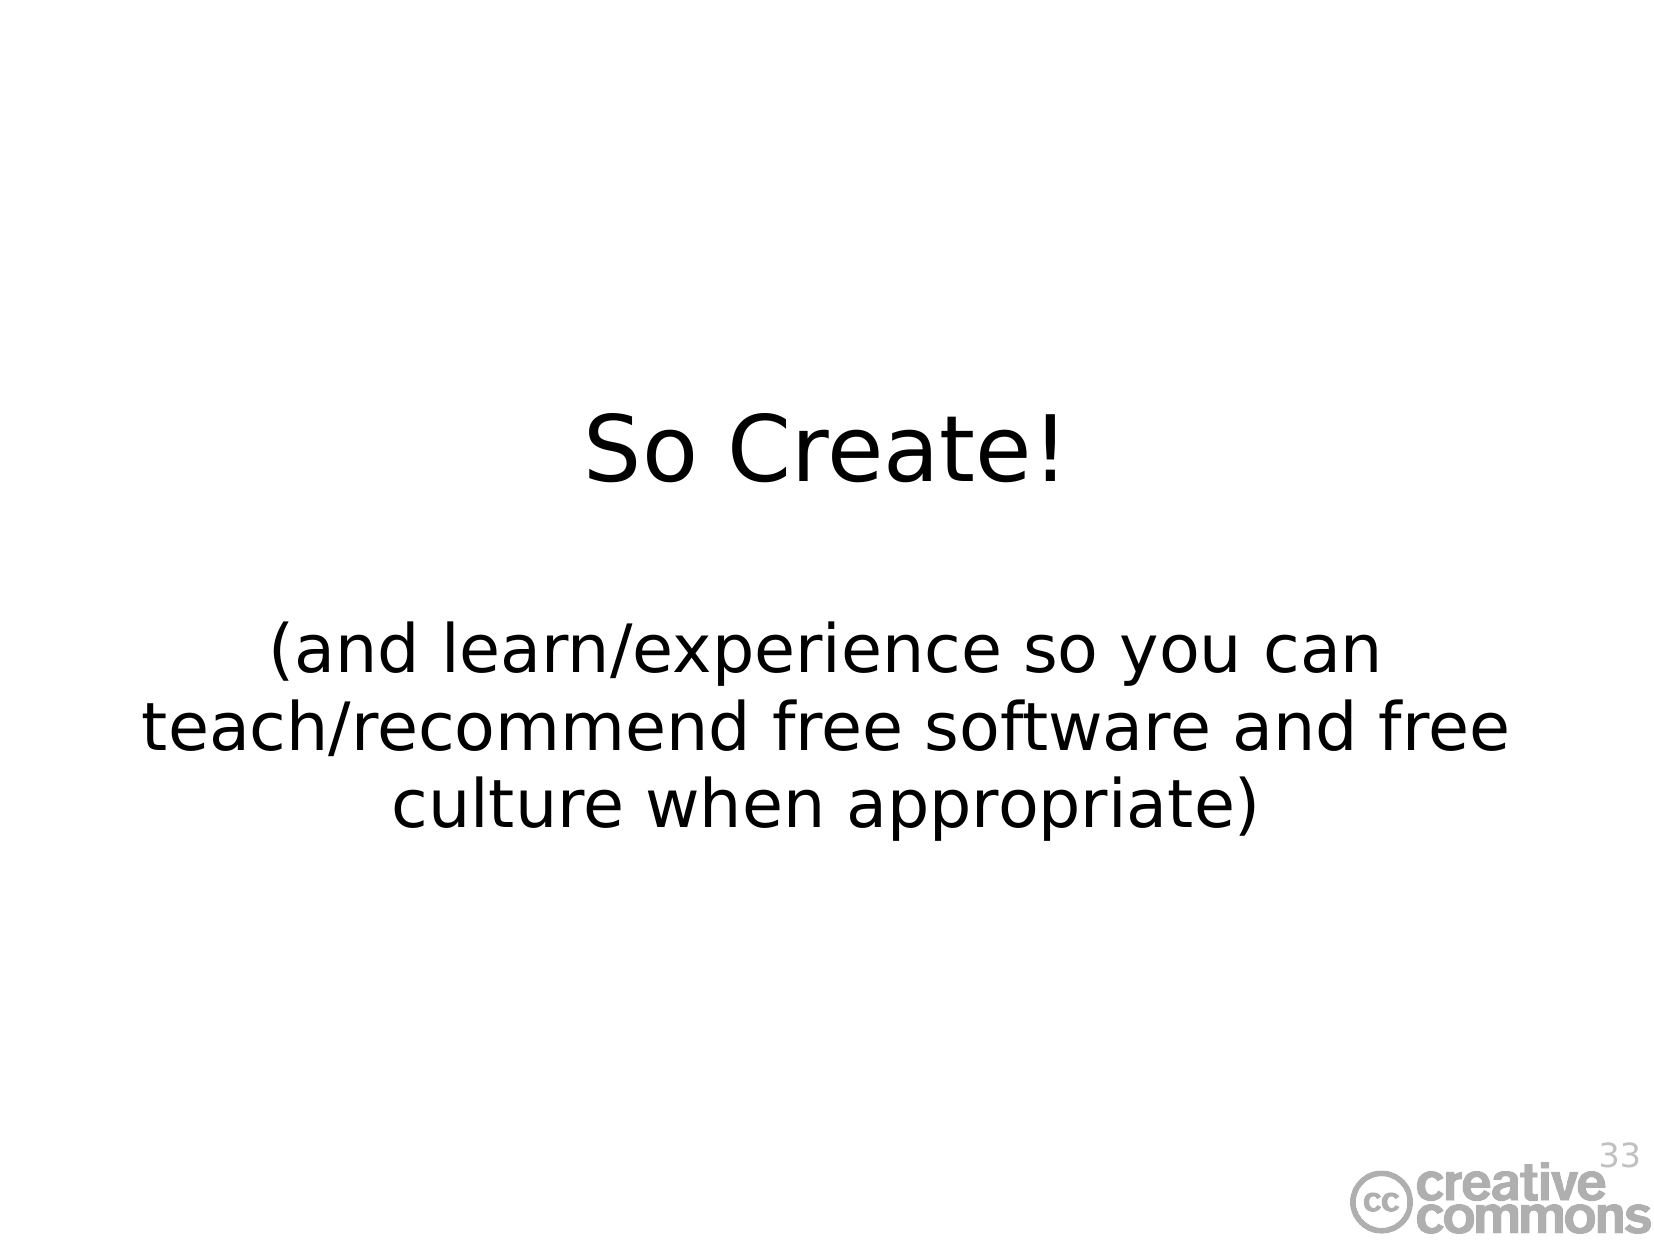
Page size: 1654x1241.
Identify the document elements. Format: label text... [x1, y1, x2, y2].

picture [1350, 1162, 1651, 1234]
title So Create! (and learn/experience so you can teach/recommend free software and free culture when appropriate) [82, 396, 1571, 844]
